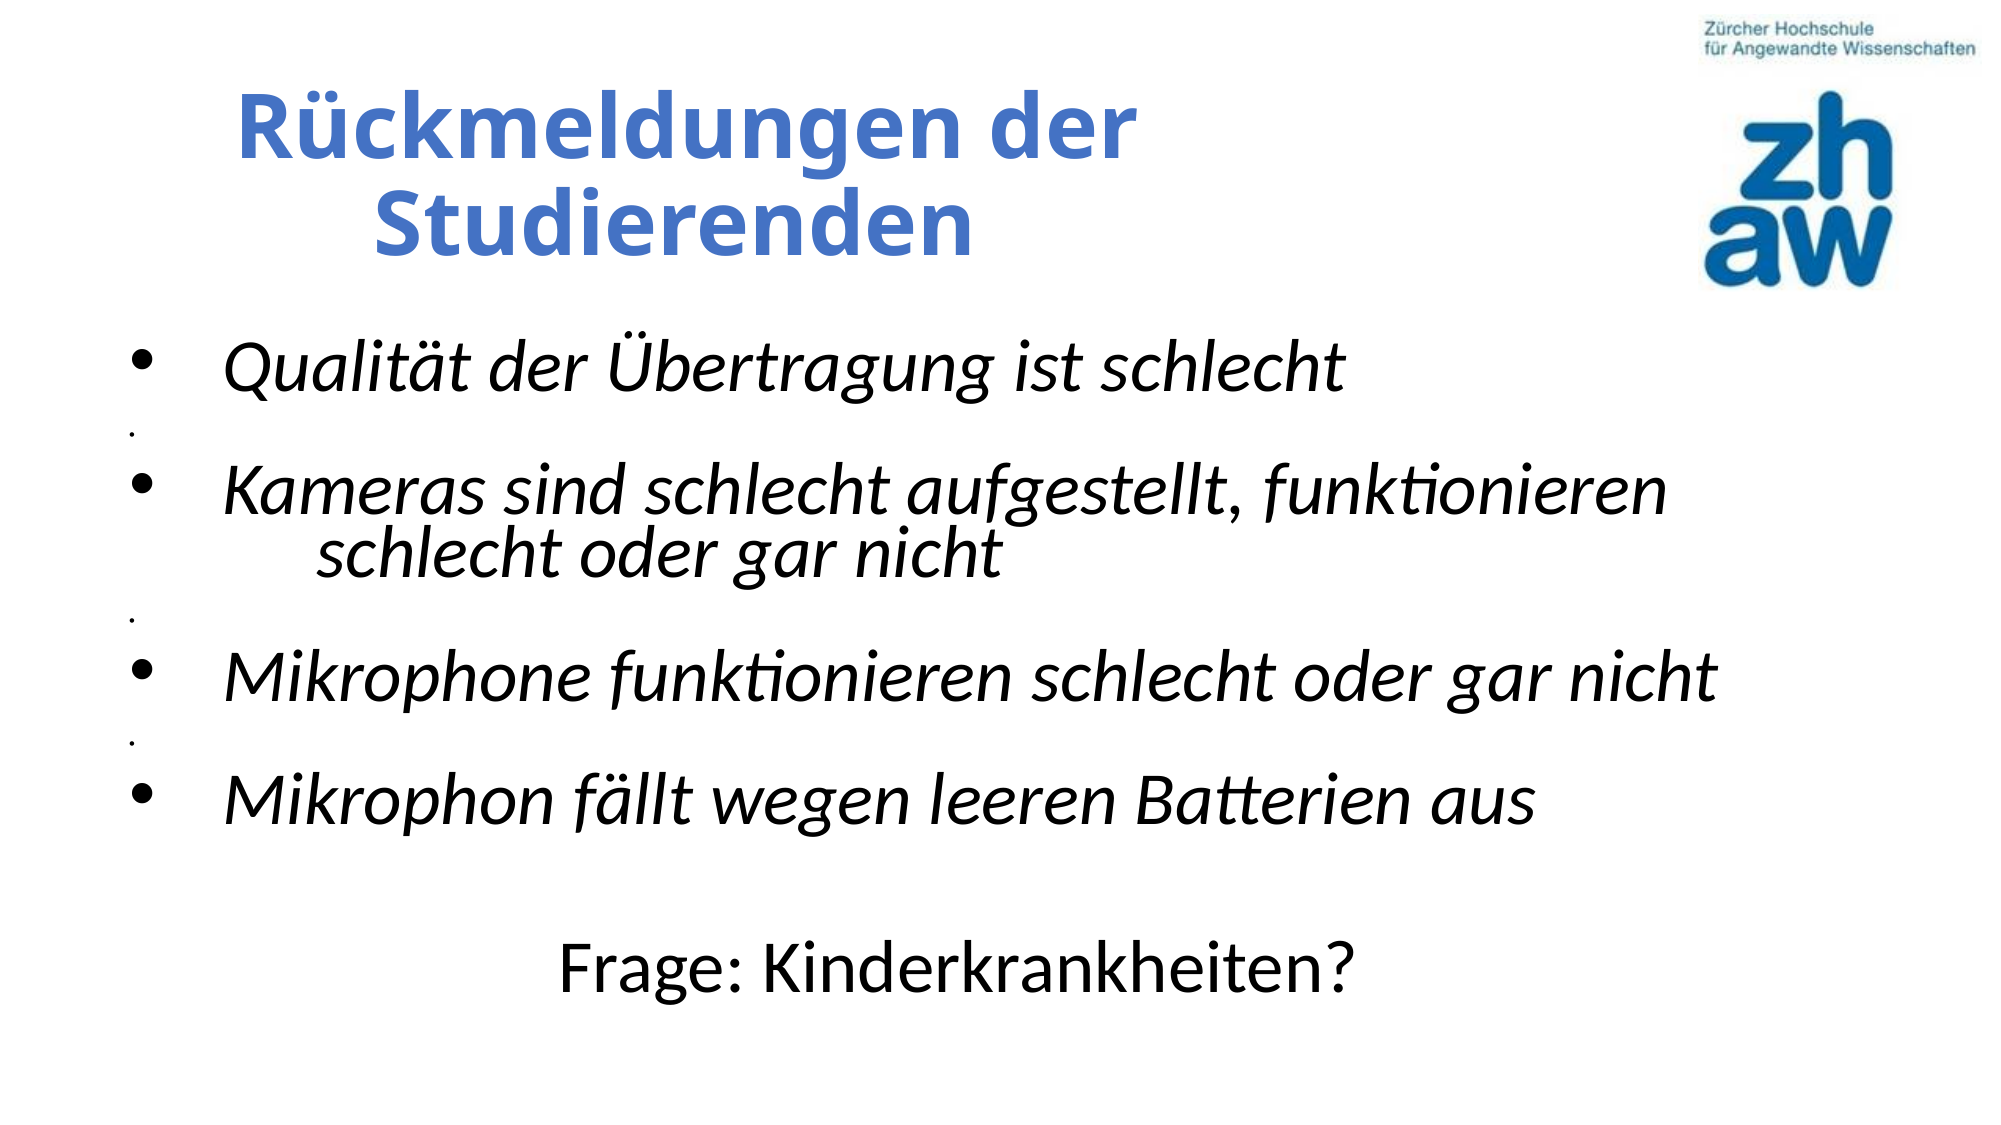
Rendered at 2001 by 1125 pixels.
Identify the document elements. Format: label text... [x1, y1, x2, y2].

subtitle Qualität der Übertragung ist schlecht Kameras sind schlecht aufgestellt, funktionieren schlecht oder gar nicht Mikrophone funktionieren schlecht oder gar nicht Mikrophon fällt wegen leeren Batterien aus Frage: Kinderkrankheiten? [114, 333, 1804, 1024]
text_box Rückmeldungen der Studierenden [47, 73, 1327, 185]
picture [1698, 14, 1982, 295]
